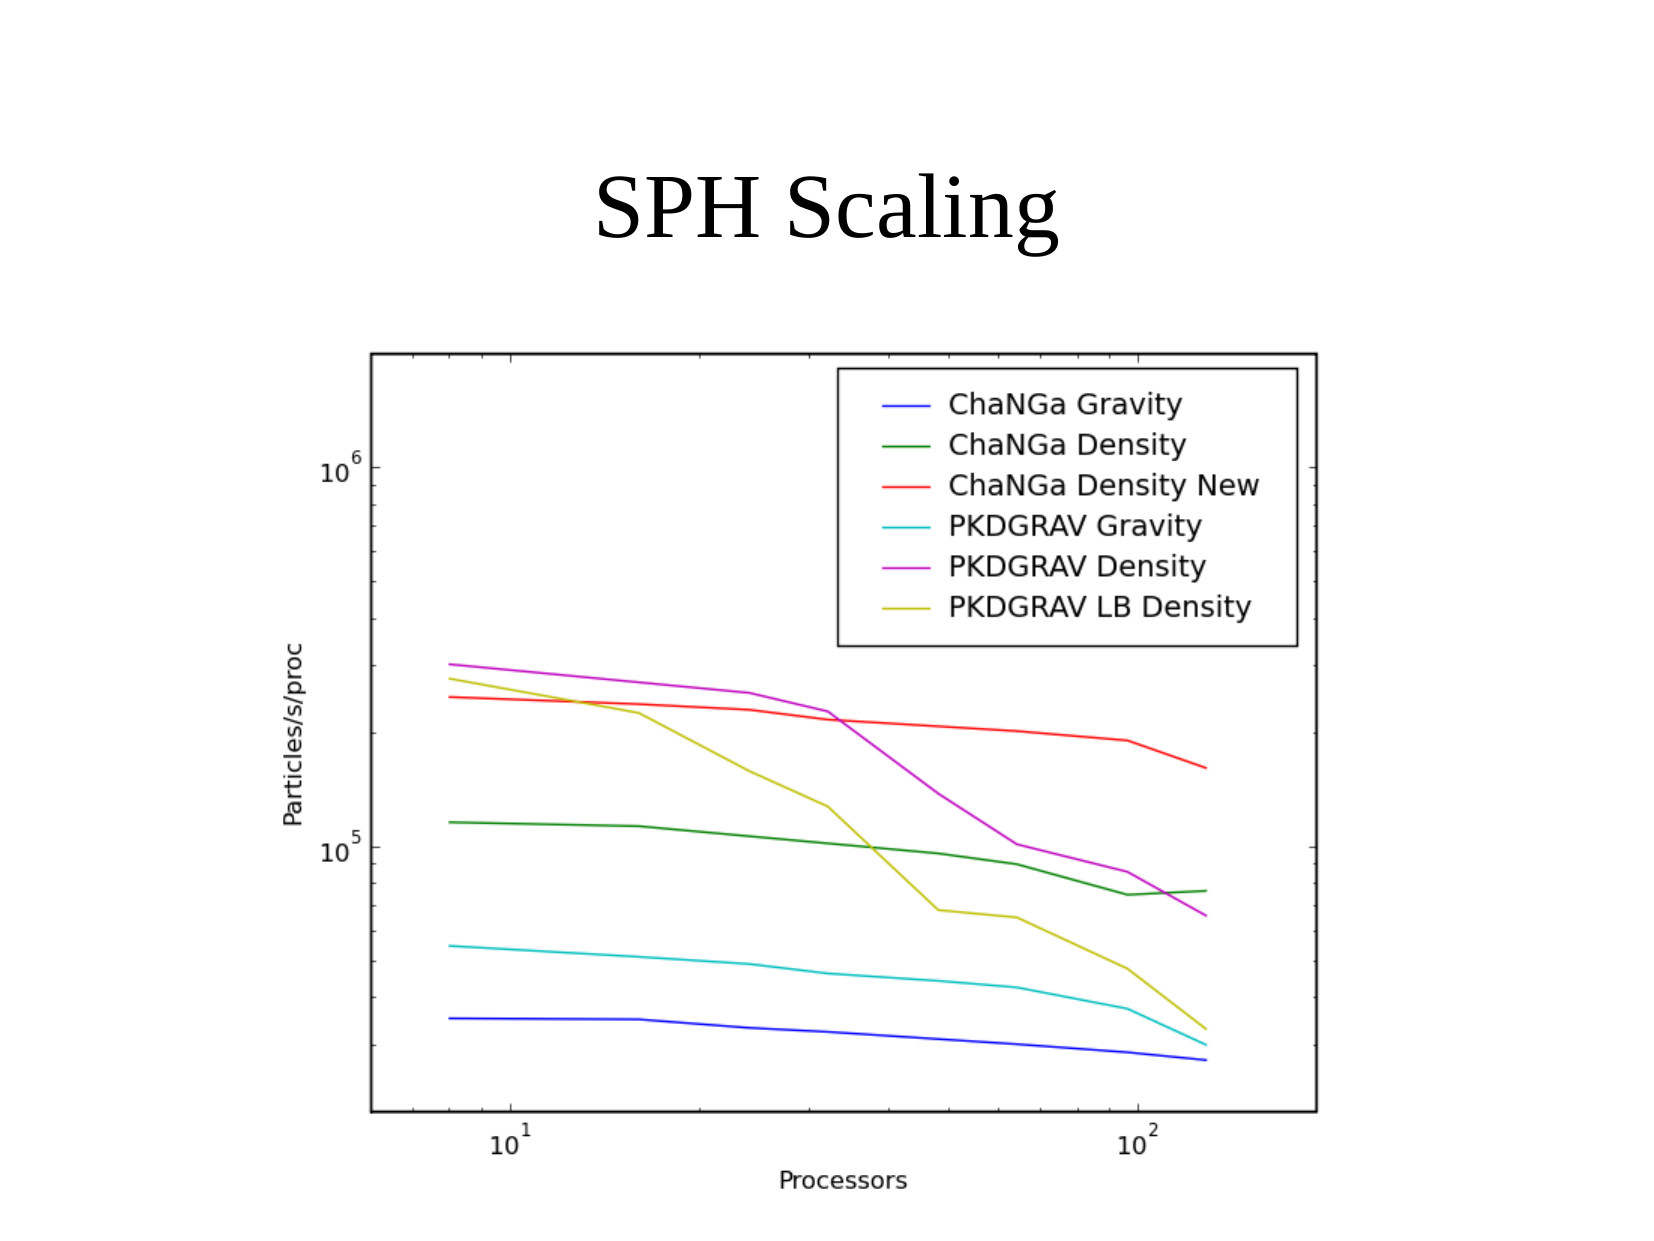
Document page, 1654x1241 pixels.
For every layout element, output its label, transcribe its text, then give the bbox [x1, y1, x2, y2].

title SPH Scaling [121, 102, 1534, 310]
picture [219, 260, 1438, 1207]
